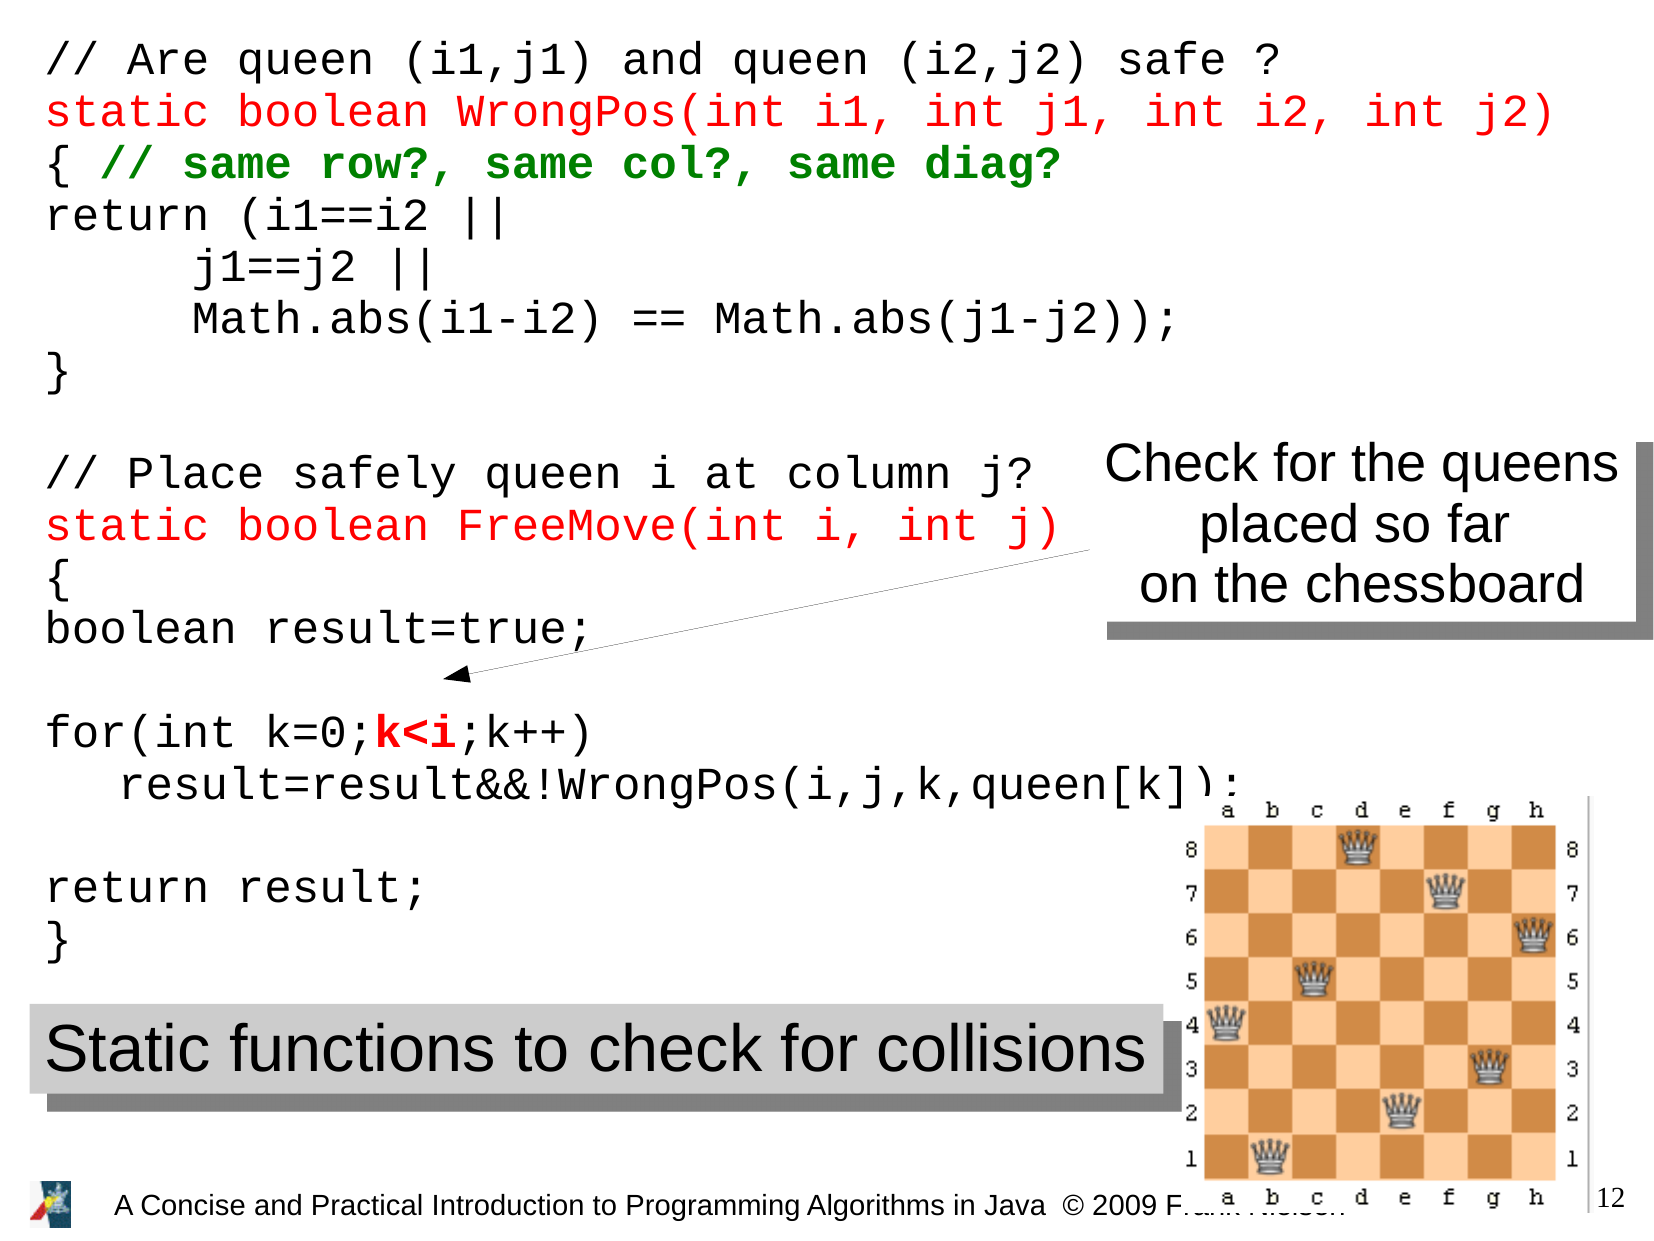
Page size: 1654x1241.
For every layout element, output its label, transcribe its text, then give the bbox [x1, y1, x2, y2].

text_box Check for the queens placed so far on the chessboard [1089, 425, 1636, 622]
picture [29, 1181, 71, 1228]
text_box // Are queen (i1,j1) and queen (i2,j2) safe ? static boolean WrongPos(int i1, int j1, int i2, int j2) { // same row?, same col?, same diag? return (i1==i2 || j1==j2 || Math.abs(i1-i2) == Math.abs(j1-j2)); } // Place safely queen i at column j? static boolean FreeMove(int i, int j) { boolean result=true; for(int k=0;k<i;k++) result=result&&!WrongPos(i,j,k,queen[k]); return result; } [29, 29, 1572, 929]
picture [1181, 796, 1594, 1213]
text_box Static functions to check for collisions [29, 1003, 1164, 1094]
